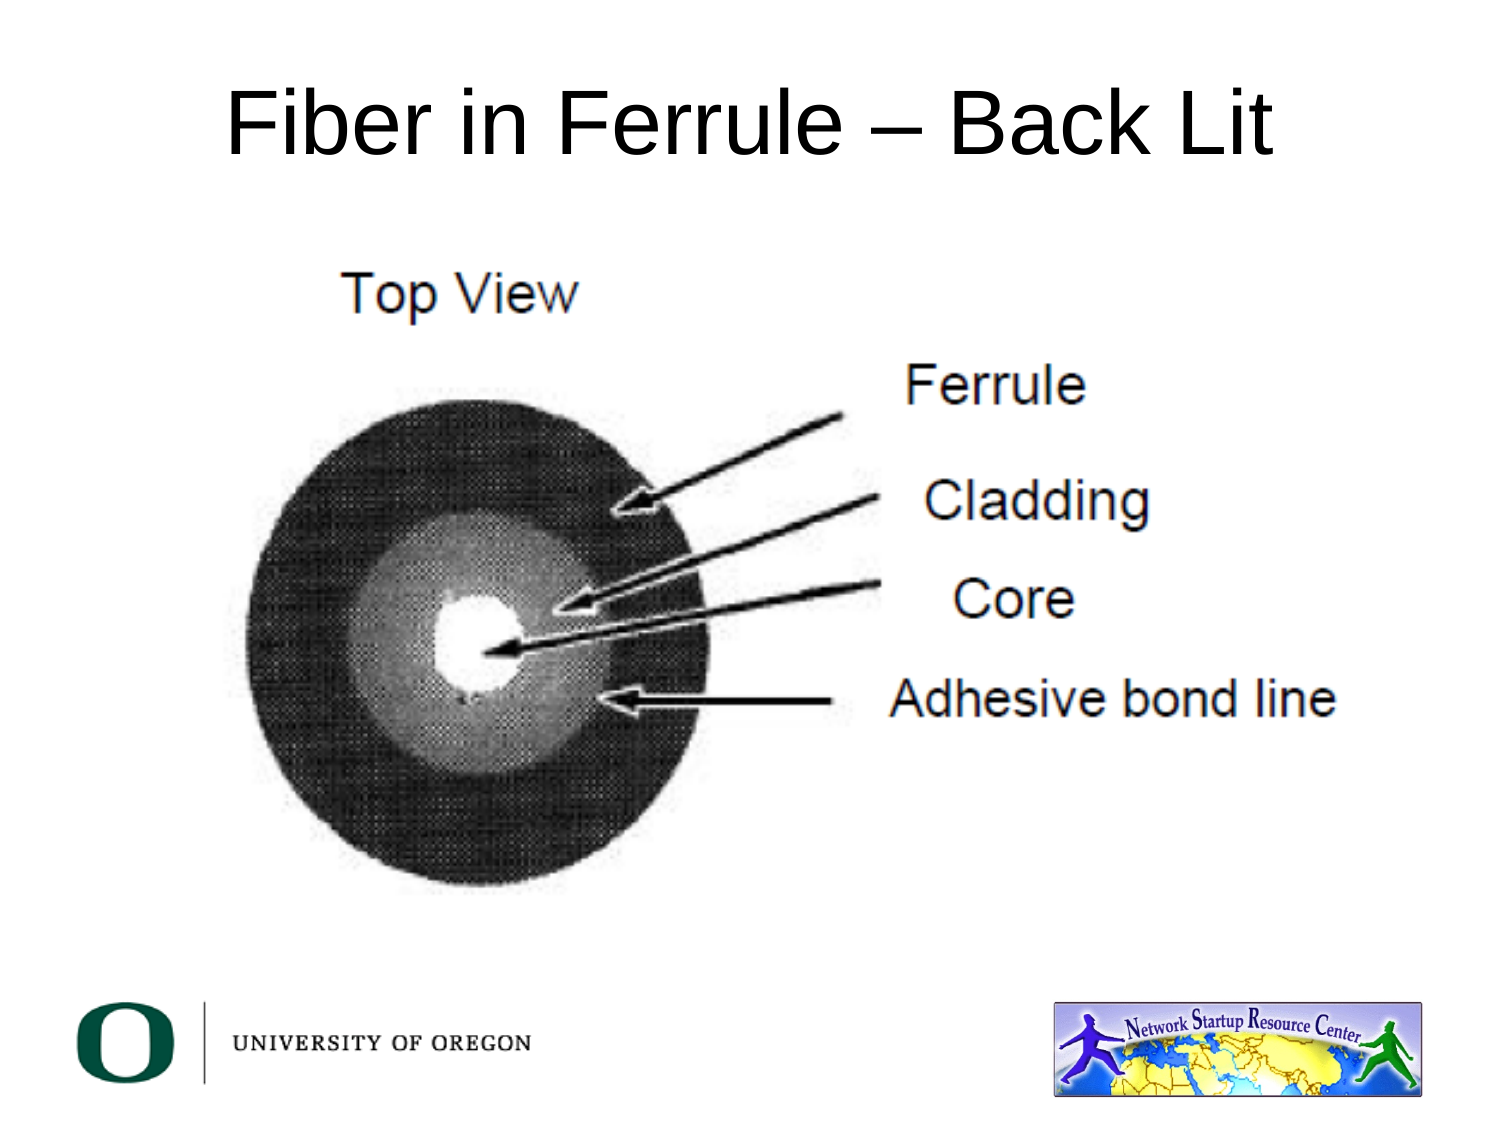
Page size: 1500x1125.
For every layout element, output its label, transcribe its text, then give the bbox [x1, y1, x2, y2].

picture [1050, 999, 1426, 1100]
title Fiber in Ferrule – Back Lit [75, 45, 1426, 201]
picture [62, 998, 546, 1088]
text_box [174, 249, 1364, 917]
